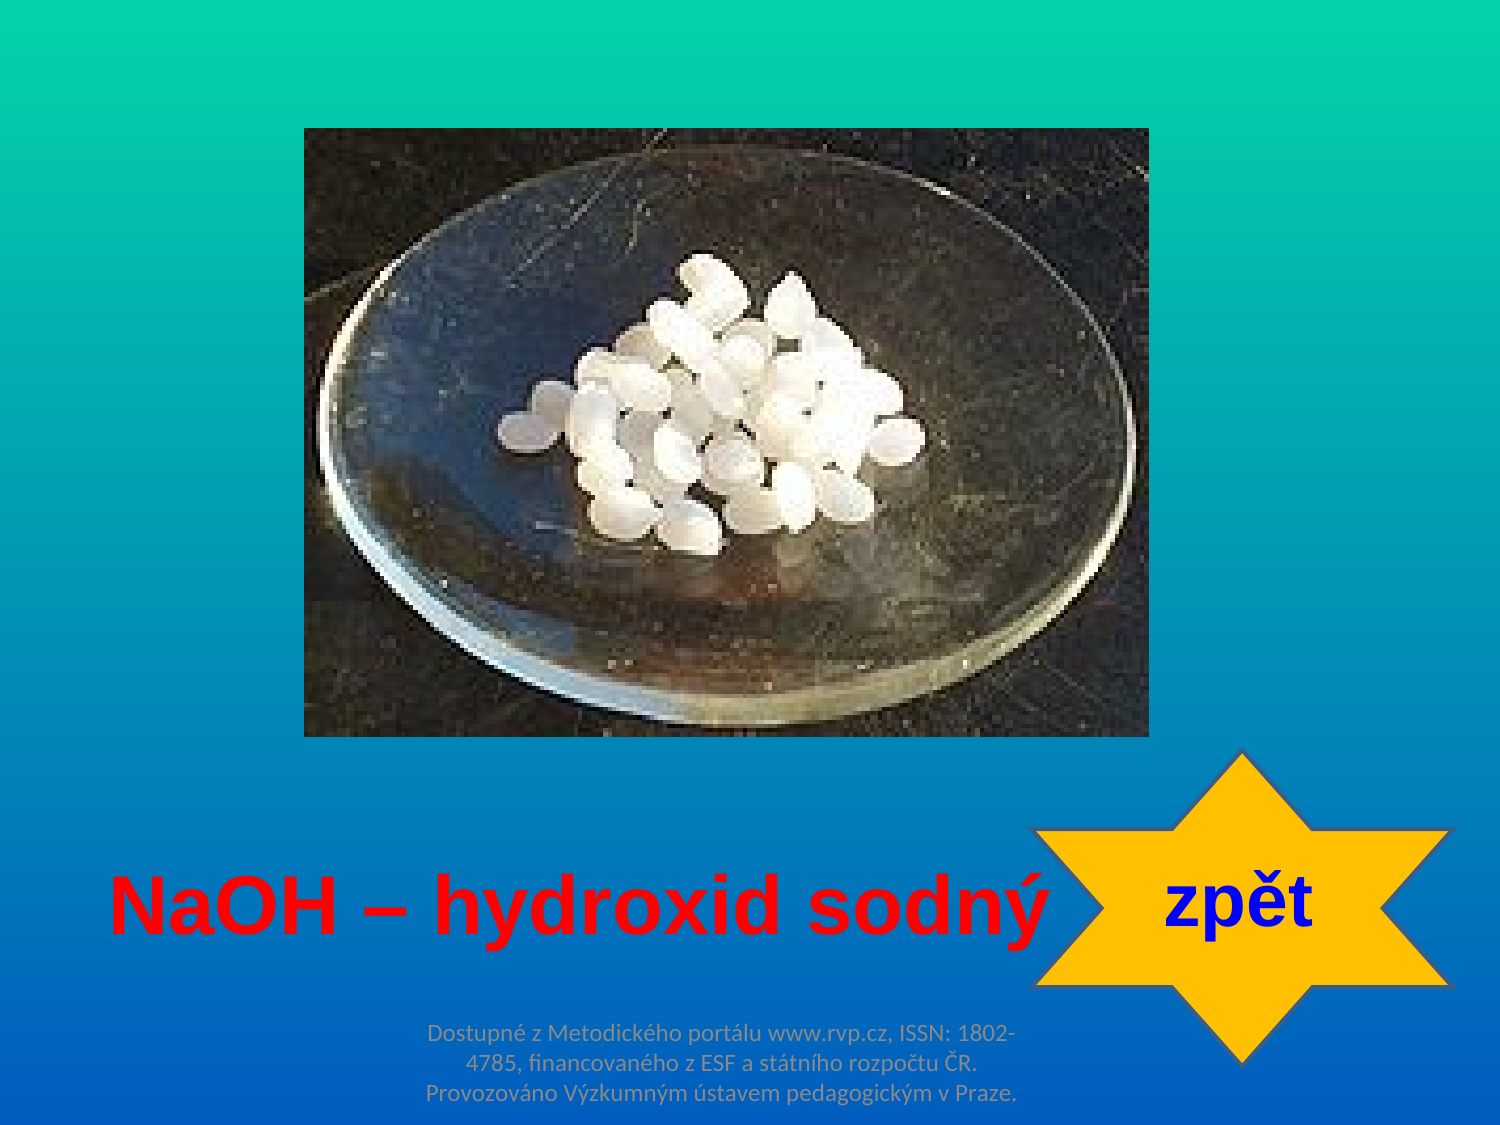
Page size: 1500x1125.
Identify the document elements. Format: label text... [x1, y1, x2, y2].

picture [0, 128, 1500, 736]
text_box NaOH – hydroxid sodný [93, 843, 1172, 960]
text_box zpět [1172, 843, 1348, 950]
text_box zpět [1172, 894, 1184, 910]
text_box Dostupné z Metodického portálu www.rvp.cz, ISSN: 1802-4785, financovaného z ESF a státního rozpočtu ČR. Provozováno Výzkumným ústavem pedagogickým v Praze. [410, 1031, 1035, 1092]
text_box [1031, 750, 1454, 1067]
